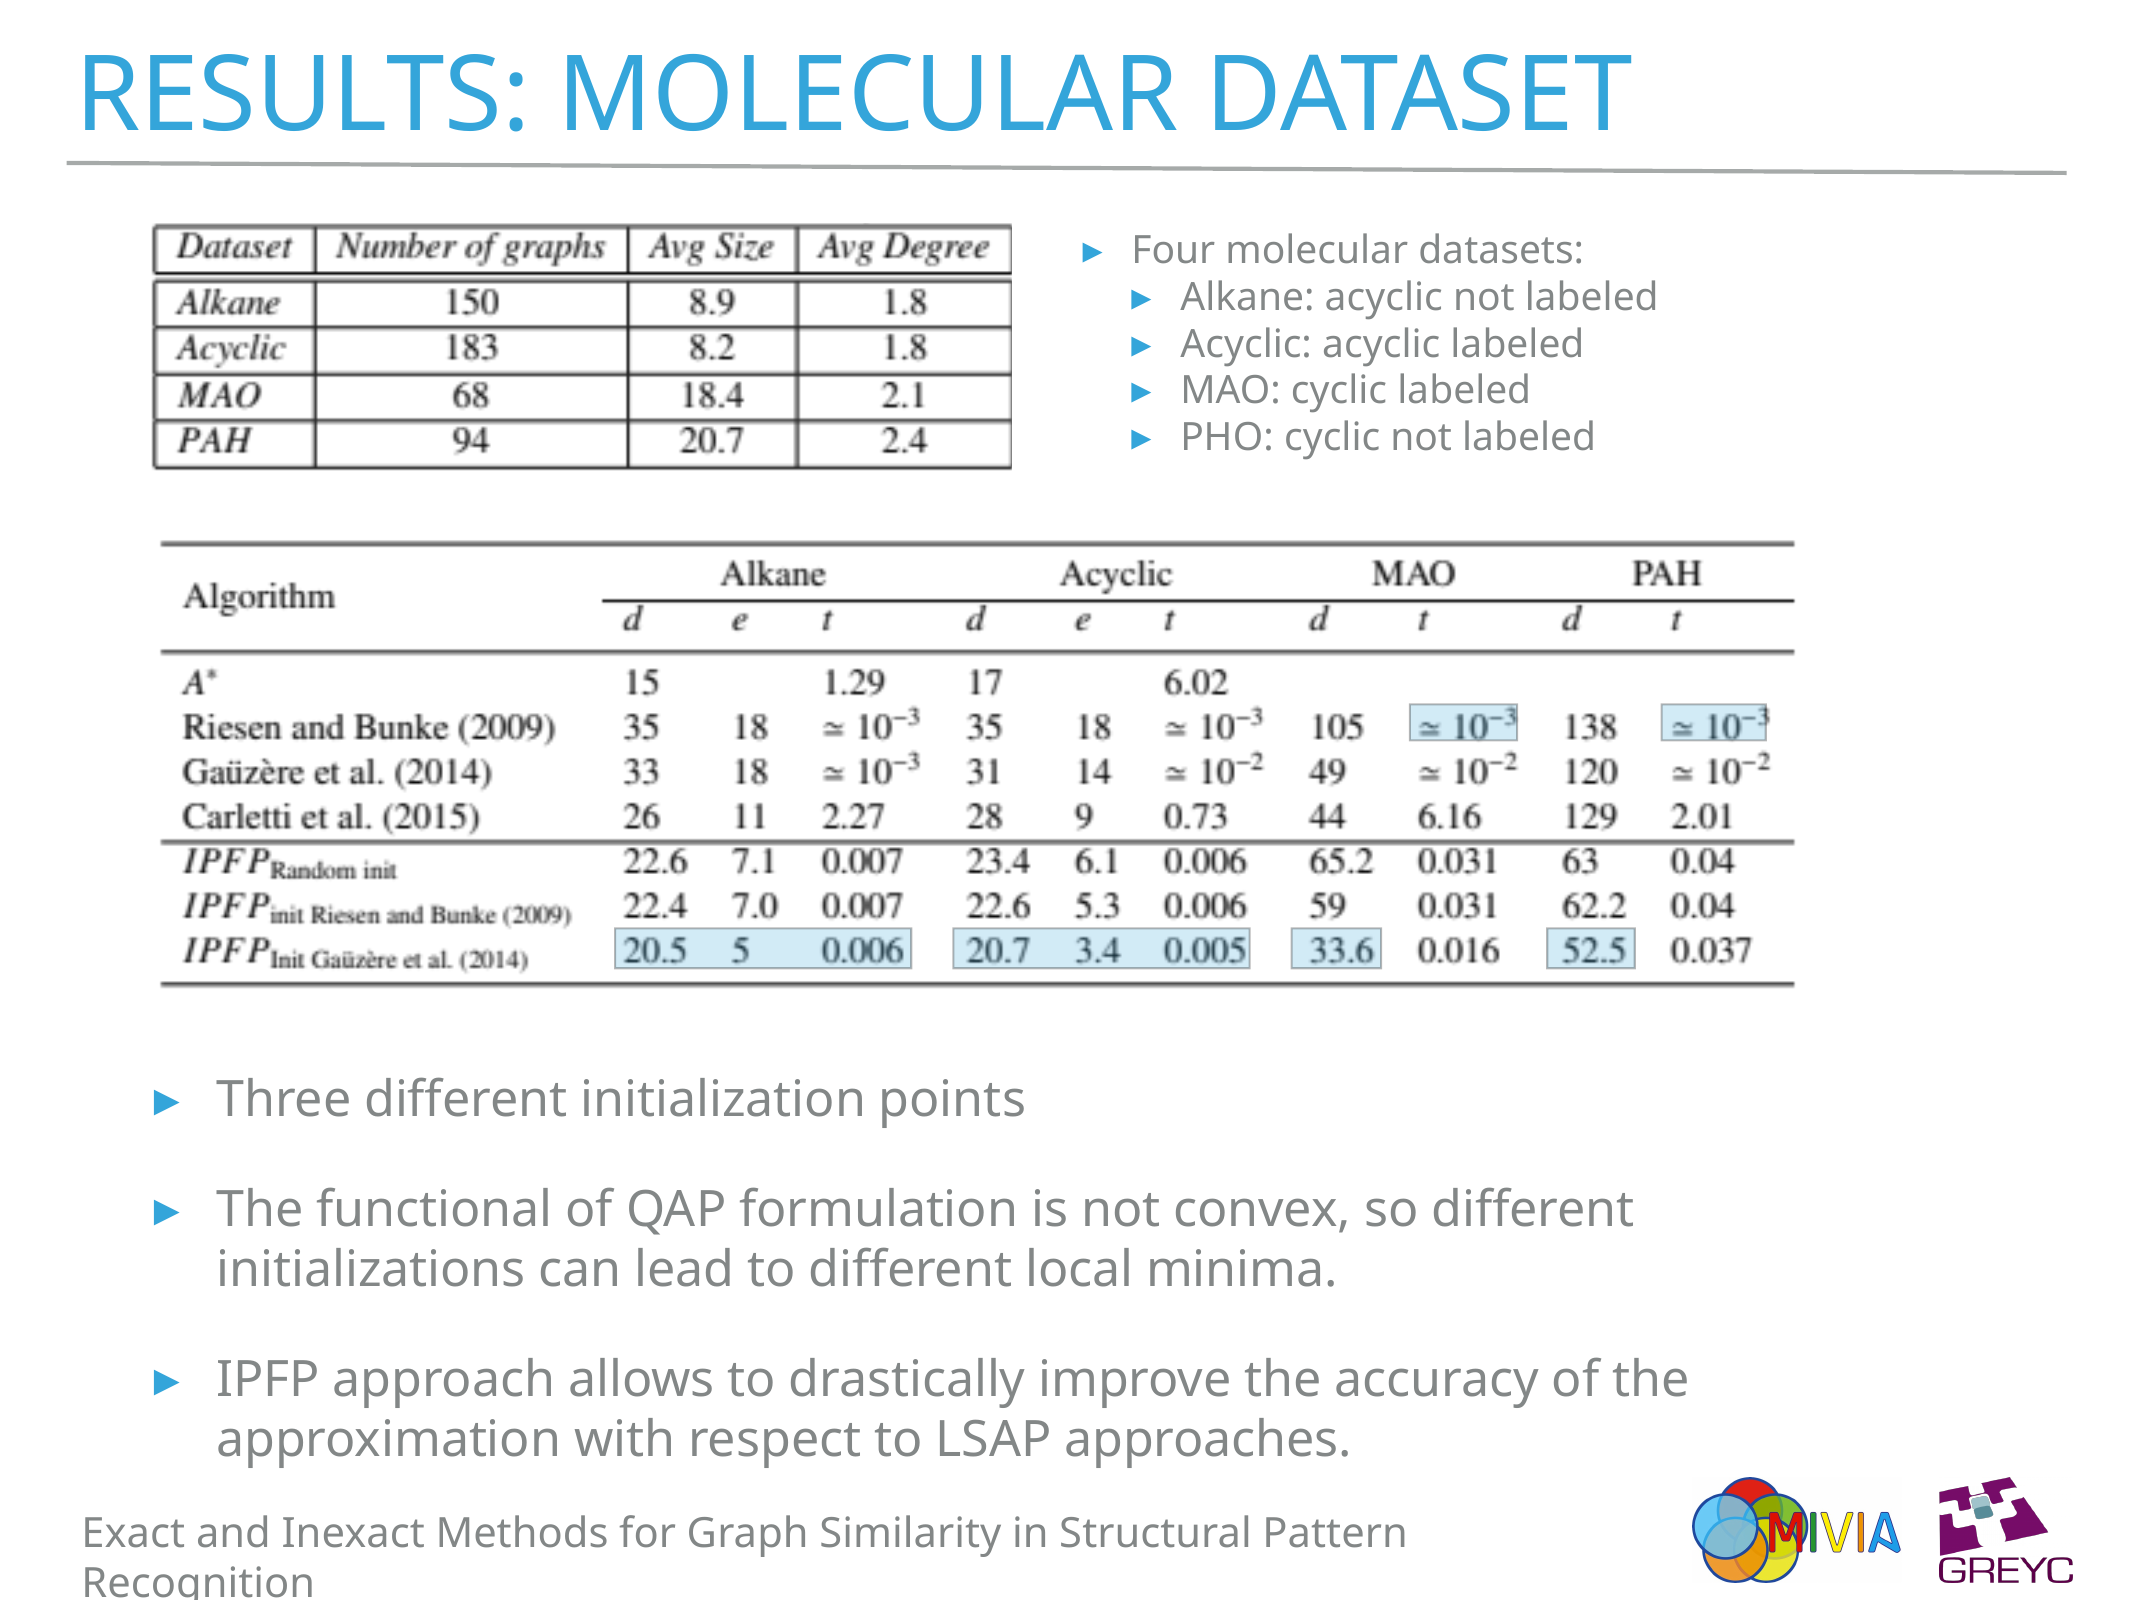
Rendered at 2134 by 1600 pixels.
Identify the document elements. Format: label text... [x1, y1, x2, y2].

picture [145, 223, 1012, 471]
picture [1692, 1477, 1902, 1583]
list Three different initialization points The functional of QAP formulation is not convex, so different initializations can lead to different local minima. IPFP approach allows to drastically improve the accuracy of the approximation with respect to LSAP approaches. [145, 1058, 1803, 1480]
text_box Four molecular datasets: Alkane: acyclic not labeled Acyclic: acyclic labeled MAO: cyclic labeled PHO: cyclic not labeled [1074, 216, 2057, 471]
text_box [615, 928, 912, 969]
picture [1939, 1477, 2073, 1583]
text_box [953, 928, 1250, 969]
text_box [1547, 928, 1635, 969]
picture [145, 525, 1803, 1003]
text_box [1409, 704, 1518, 741]
text_box [1661, 704, 1766, 741]
text_box [1291, 928, 1382, 969]
title RESULTS: Molecular DATASET [66, 41, 1662, 161]
